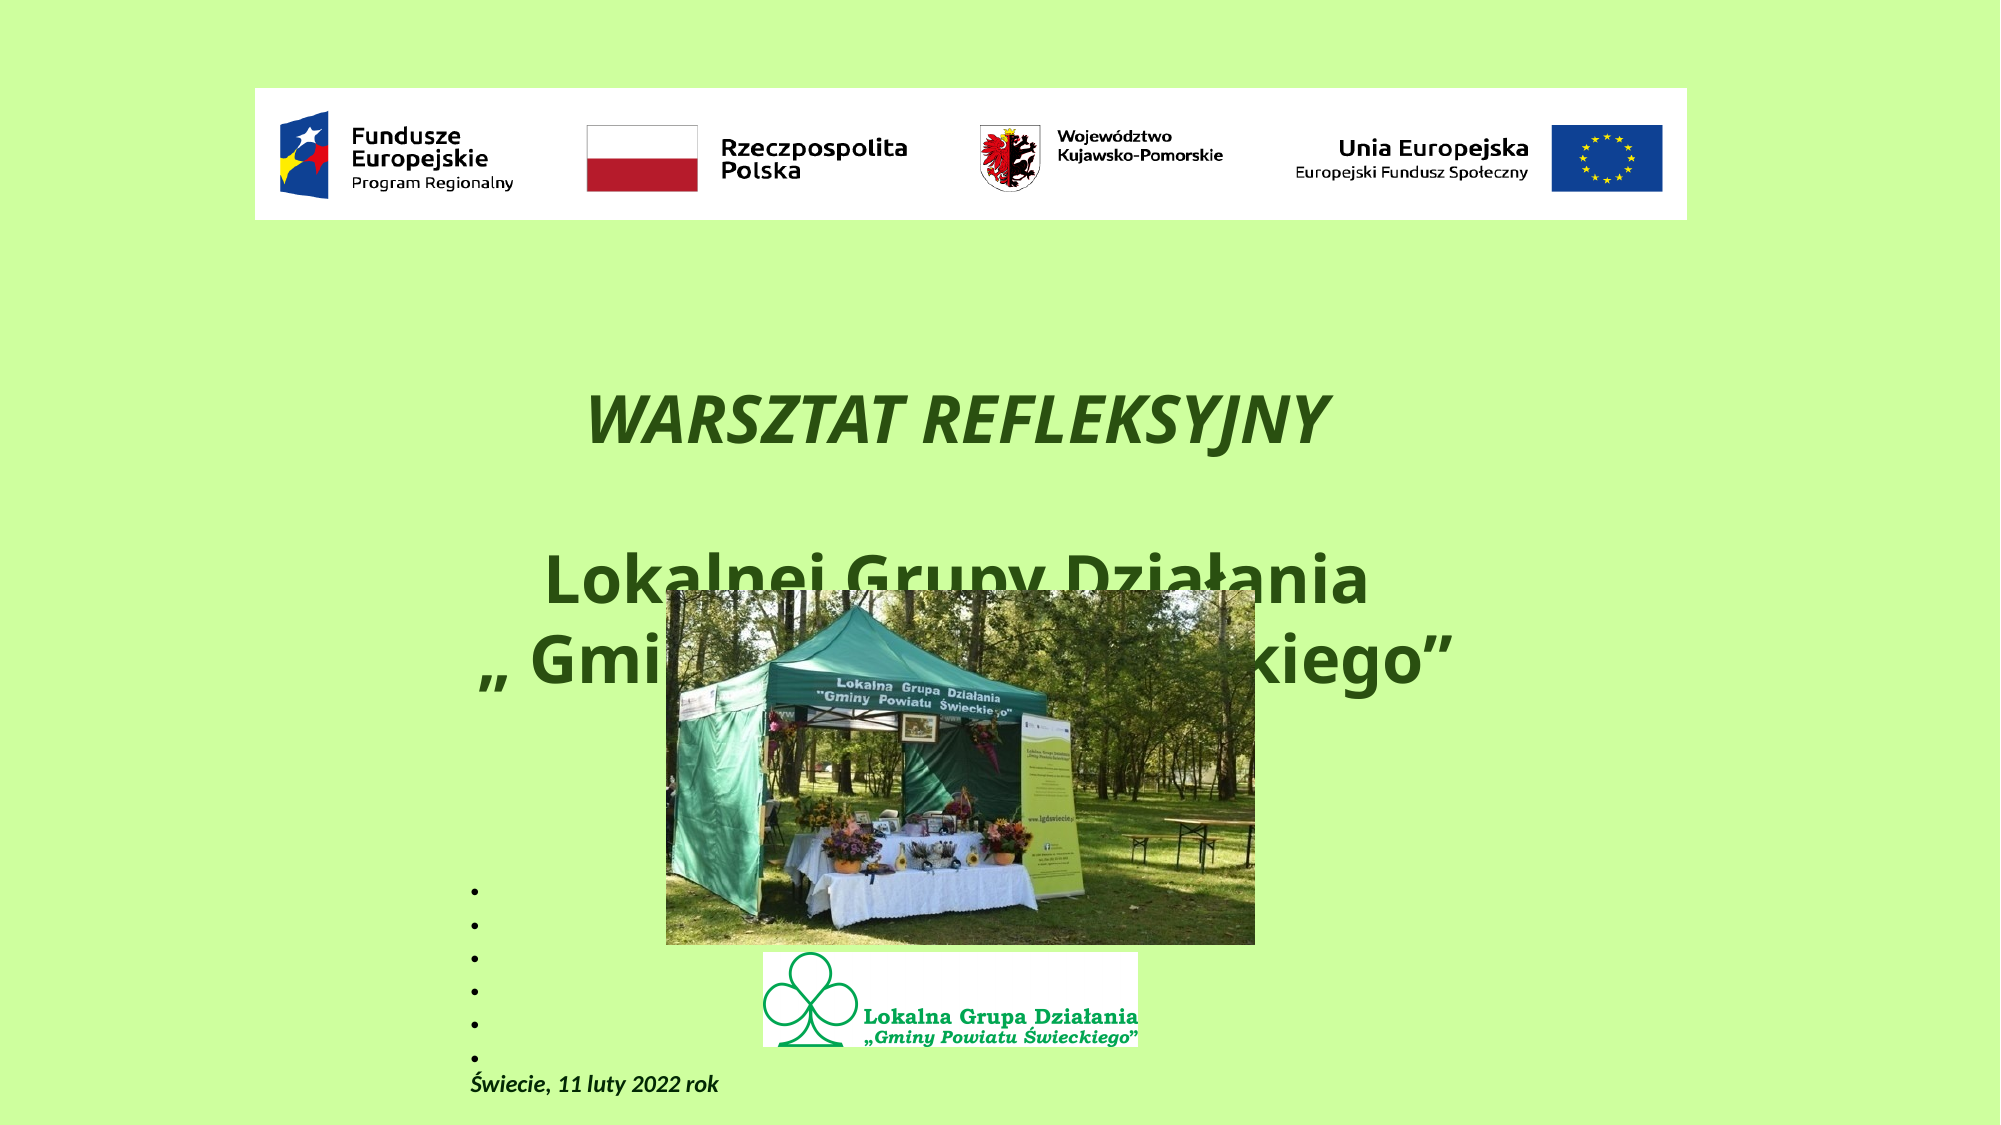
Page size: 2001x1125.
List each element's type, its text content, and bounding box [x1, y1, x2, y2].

picture [763, 952, 1138, 1047]
list Świecie, 11 luty 2022 rok [455, 869, 1466, 1107]
picture [666, 590, 1255, 945]
title WARSZTAT REFLEKSYJNY Lokalnej Grupy Działania „ Gminy Powiatu Świeckiego” [363, 231, 1568, 539]
picture [255, 88, 1687, 220]
